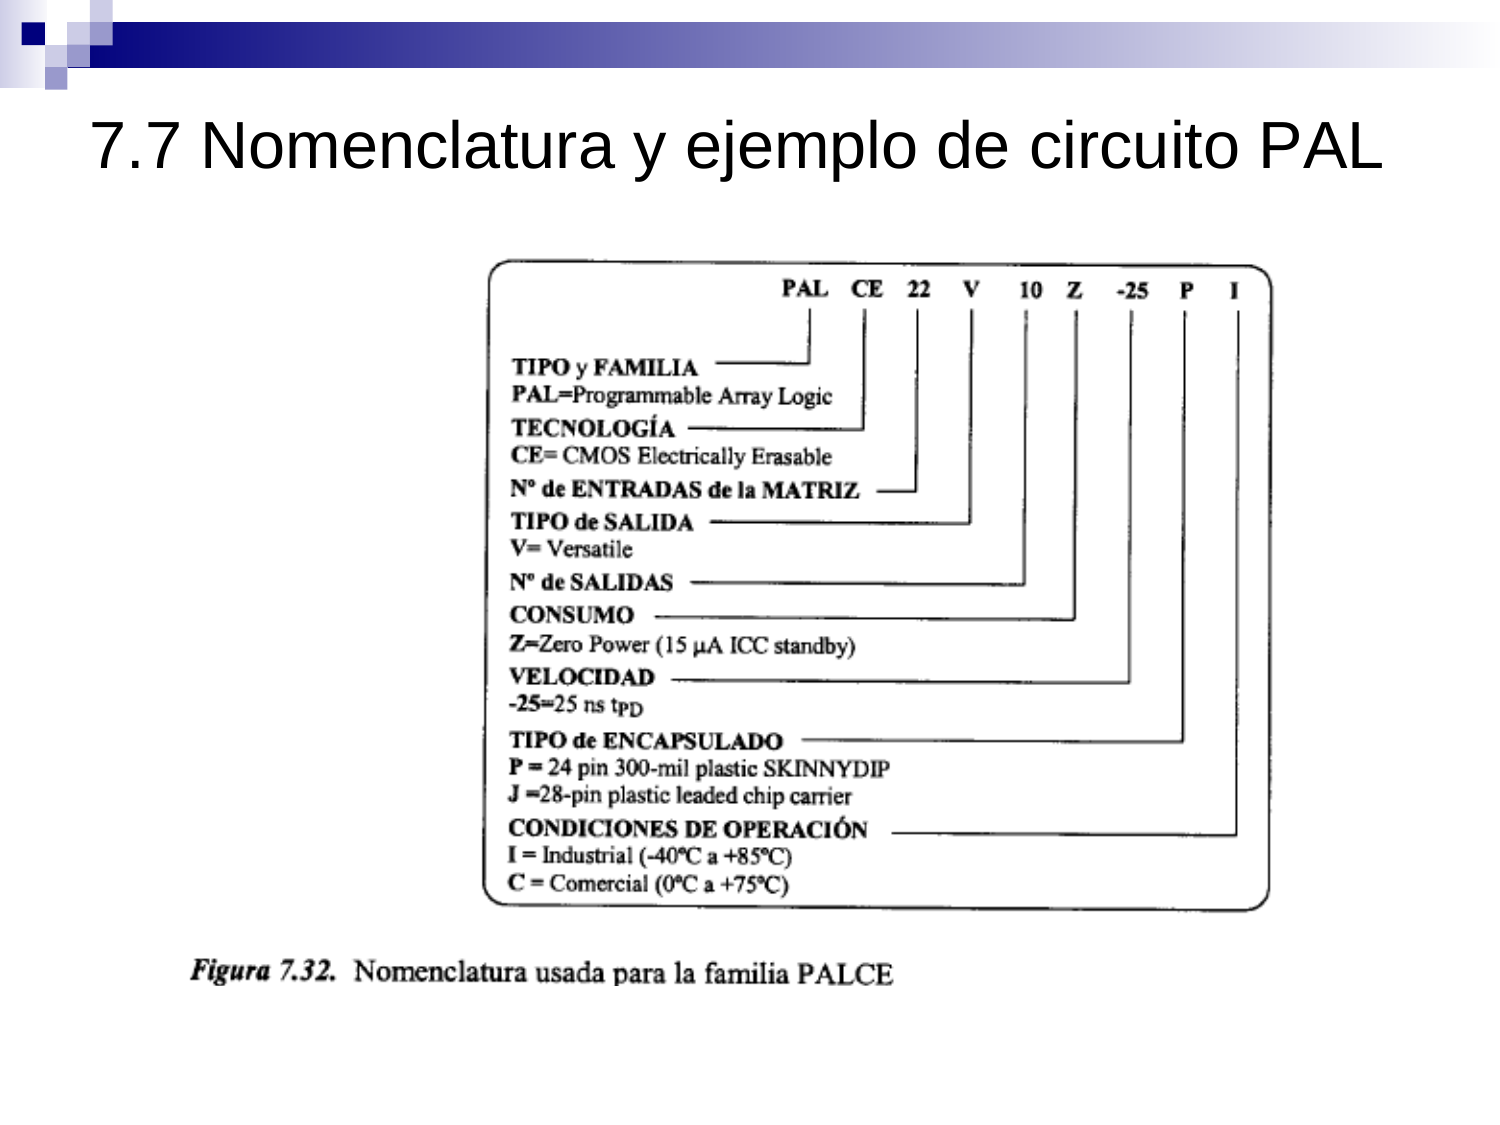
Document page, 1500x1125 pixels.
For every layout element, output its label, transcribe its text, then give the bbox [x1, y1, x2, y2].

picture [135, 220, 1353, 986]
title 7.7 Nomenclatura y ejemplo de circuito PAL [75, 74, 1426, 209]
